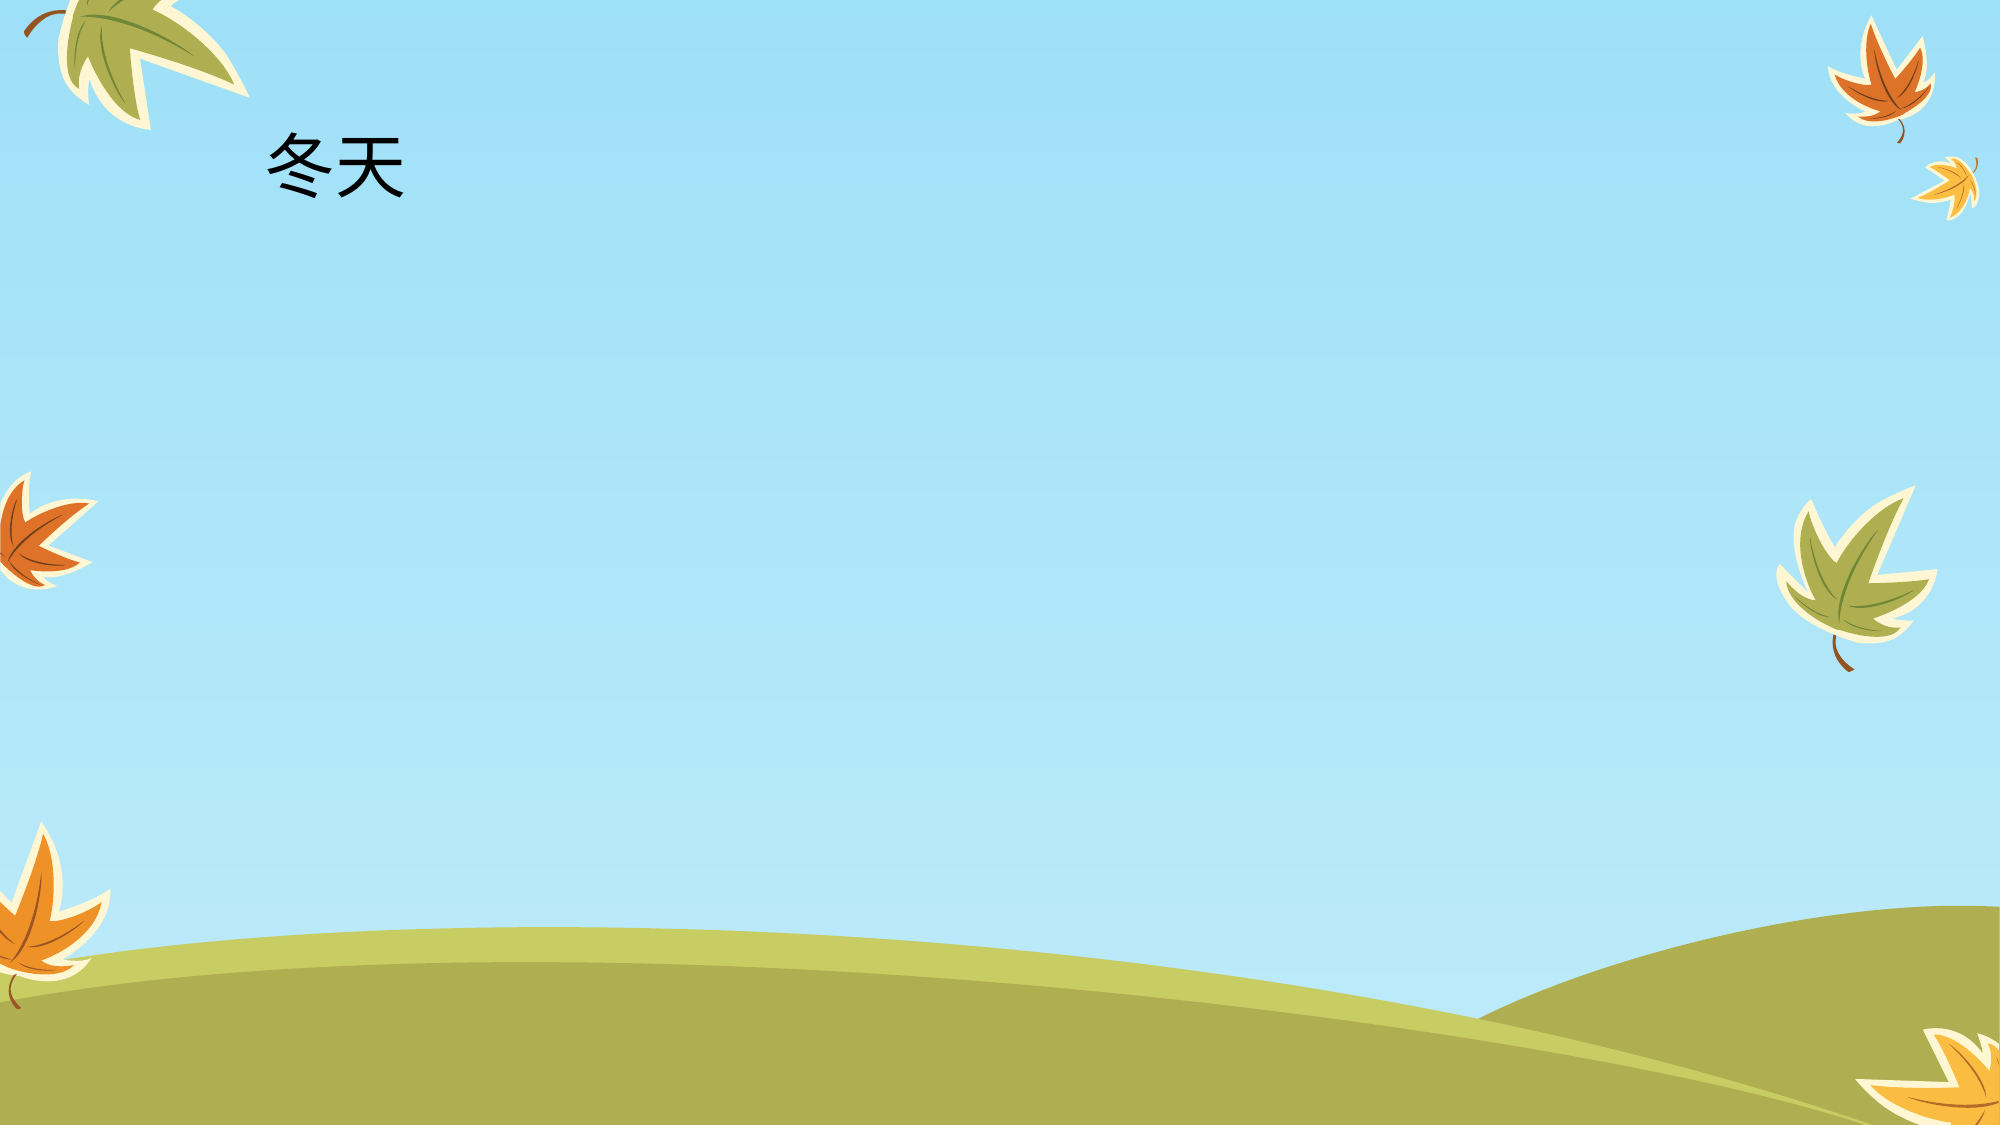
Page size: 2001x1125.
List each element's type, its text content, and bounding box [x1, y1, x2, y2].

title 冬天 [249, 12, 1749, 216]
